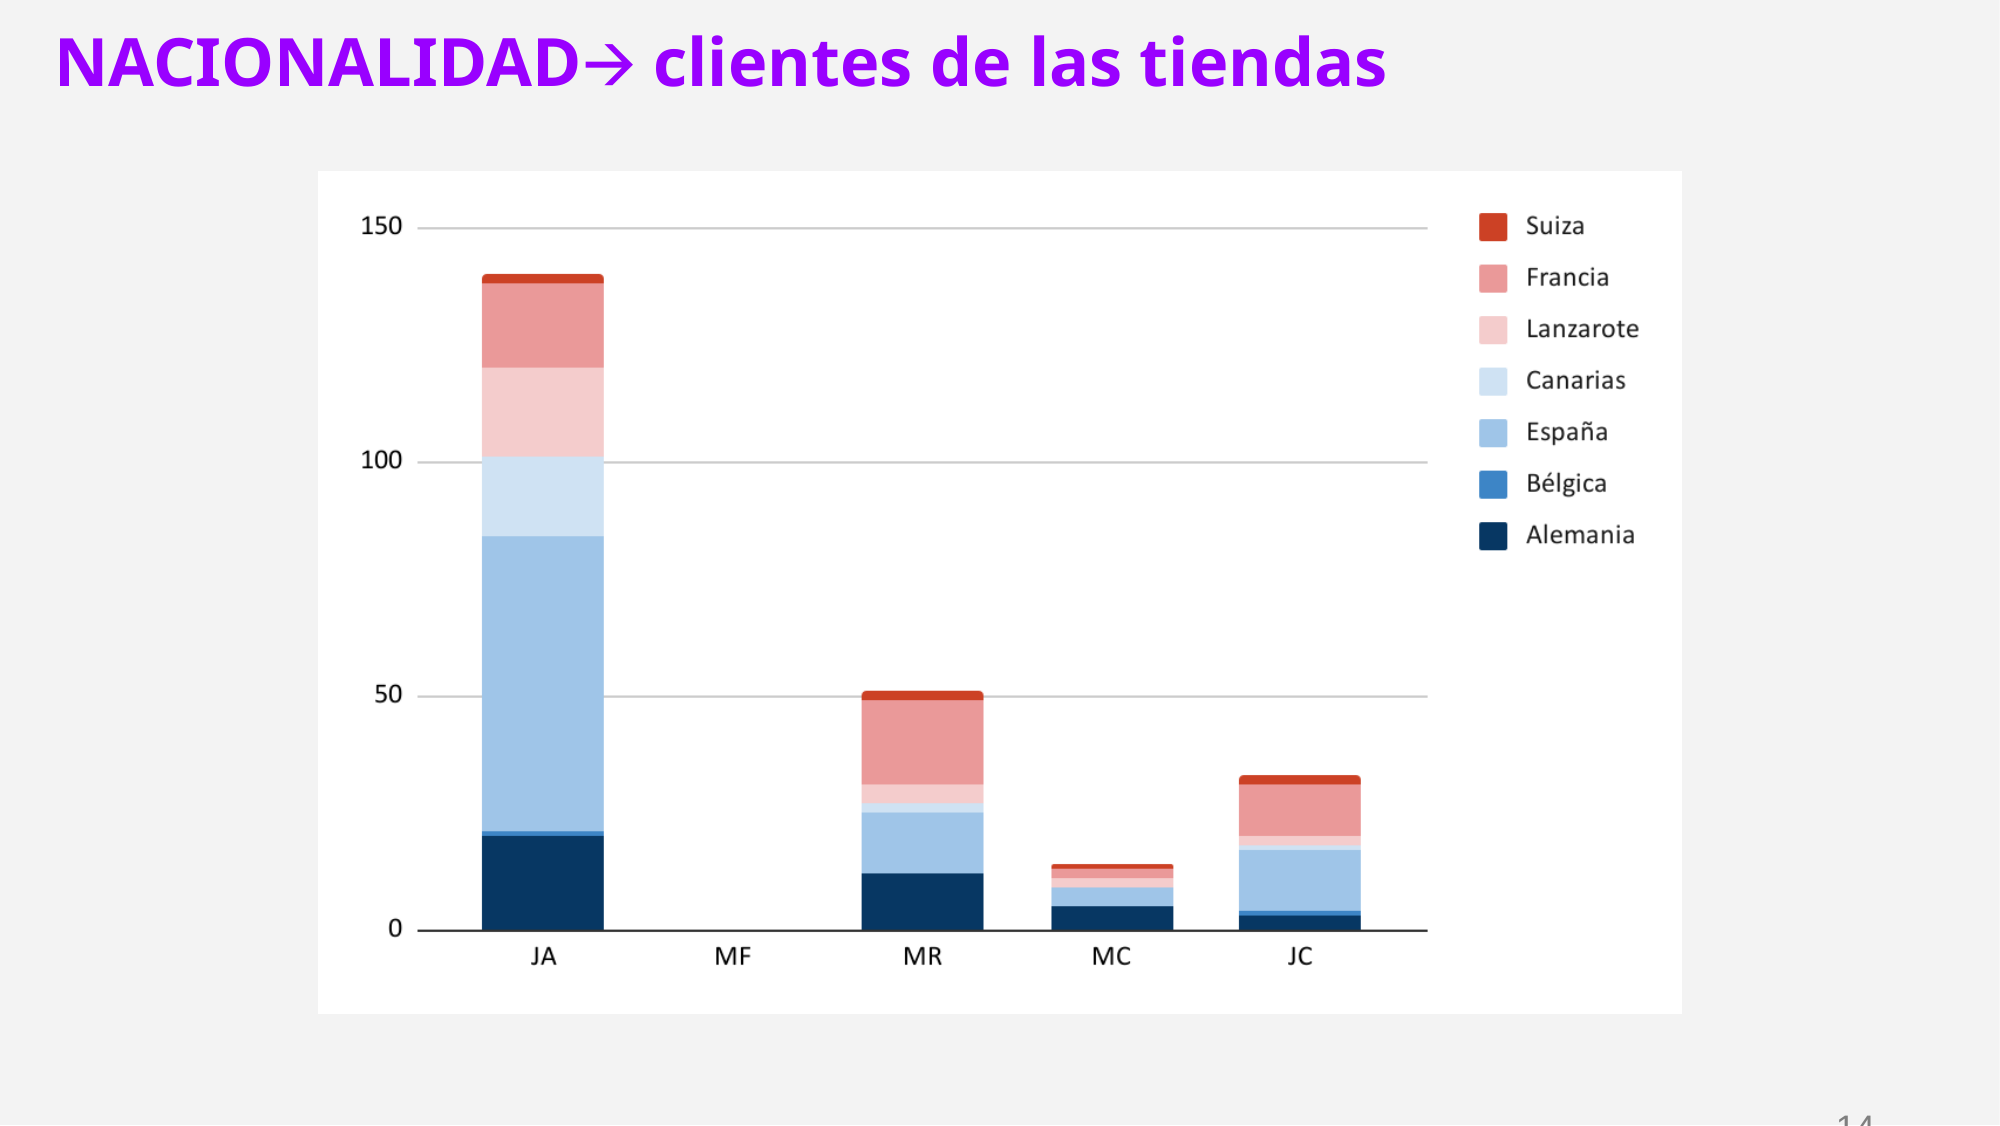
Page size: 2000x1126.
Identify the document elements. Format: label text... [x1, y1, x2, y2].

slide_number <number> [1426, 1096, 1894, 1126]
picture [318, 171, 1682, 1014]
text_box NACIONALIDAD🡪 clientes de las tiendas [54, 0, 1513, 120]
